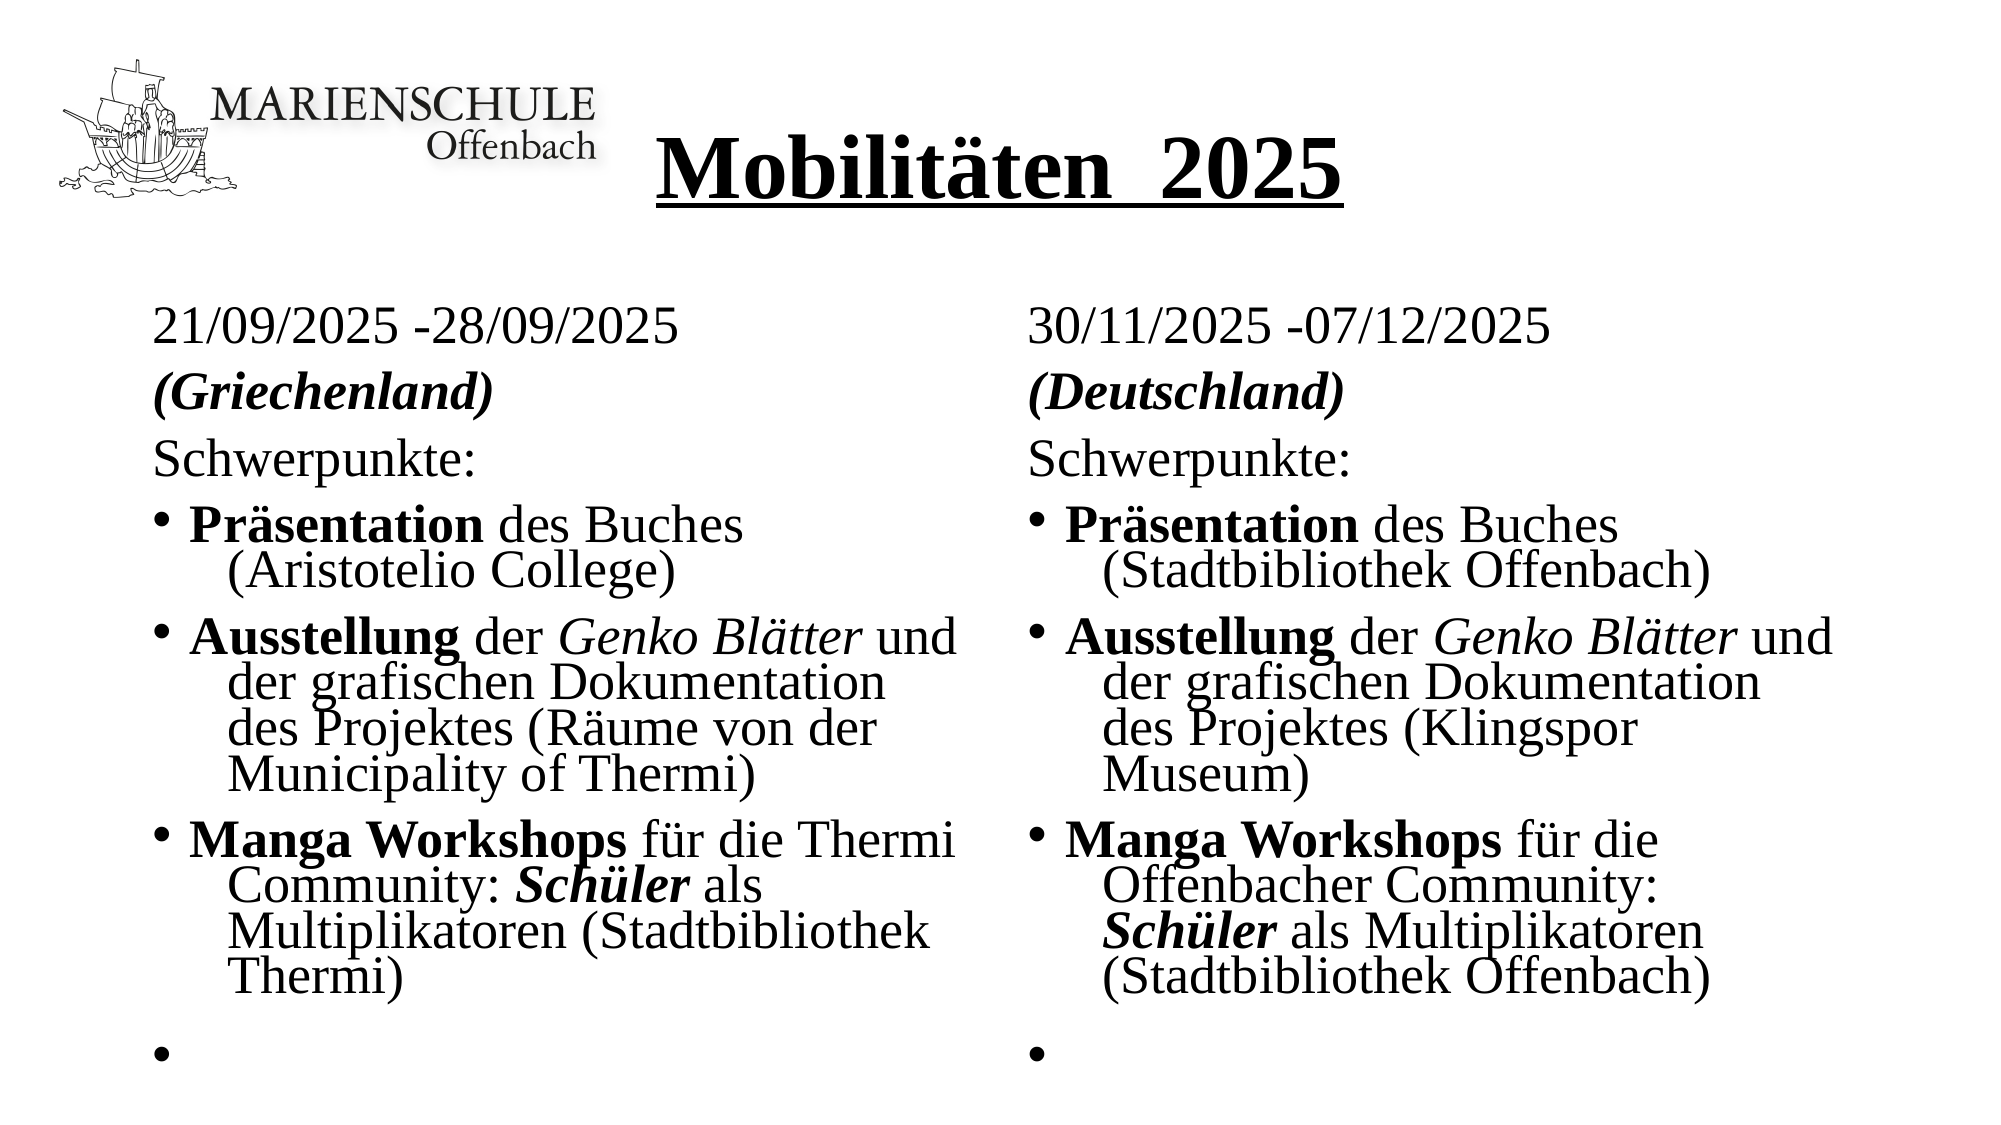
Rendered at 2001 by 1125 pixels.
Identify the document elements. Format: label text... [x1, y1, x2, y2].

title Mobilitäten 2025 [137, 59, 1863, 278]
list 21/09/2025 -28/09/2025 (Griechenland) Schwerpunkte: Präsentation des Buches (Aristotelio College) Ausstellung der Genko Blätter und der grafischen Dokumentation des Projektes (Räume von der Municipality of Thermi) Manga Workshops für die Thermi Community: Schüler als Multiplikatoren (Stadtbibliothek Thermi) [137, 299, 988, 1014]
list 30/11/2025 -07/12/2025 (Deutschland) Schwerpunkte: Präsentation des Buches (Stadtbibliothek Offenbach) Ausstellung der Genko Blätter und der grafischen Dokumentation des Projektes (Klingspor Museum) Manga Workshops für die Offenbacher Community: Schüler als Multiplikatoren (Stadtbibliothek Offenbach) [1012, 299, 1863, 1014]
picture [58, 59, 612, 198]
